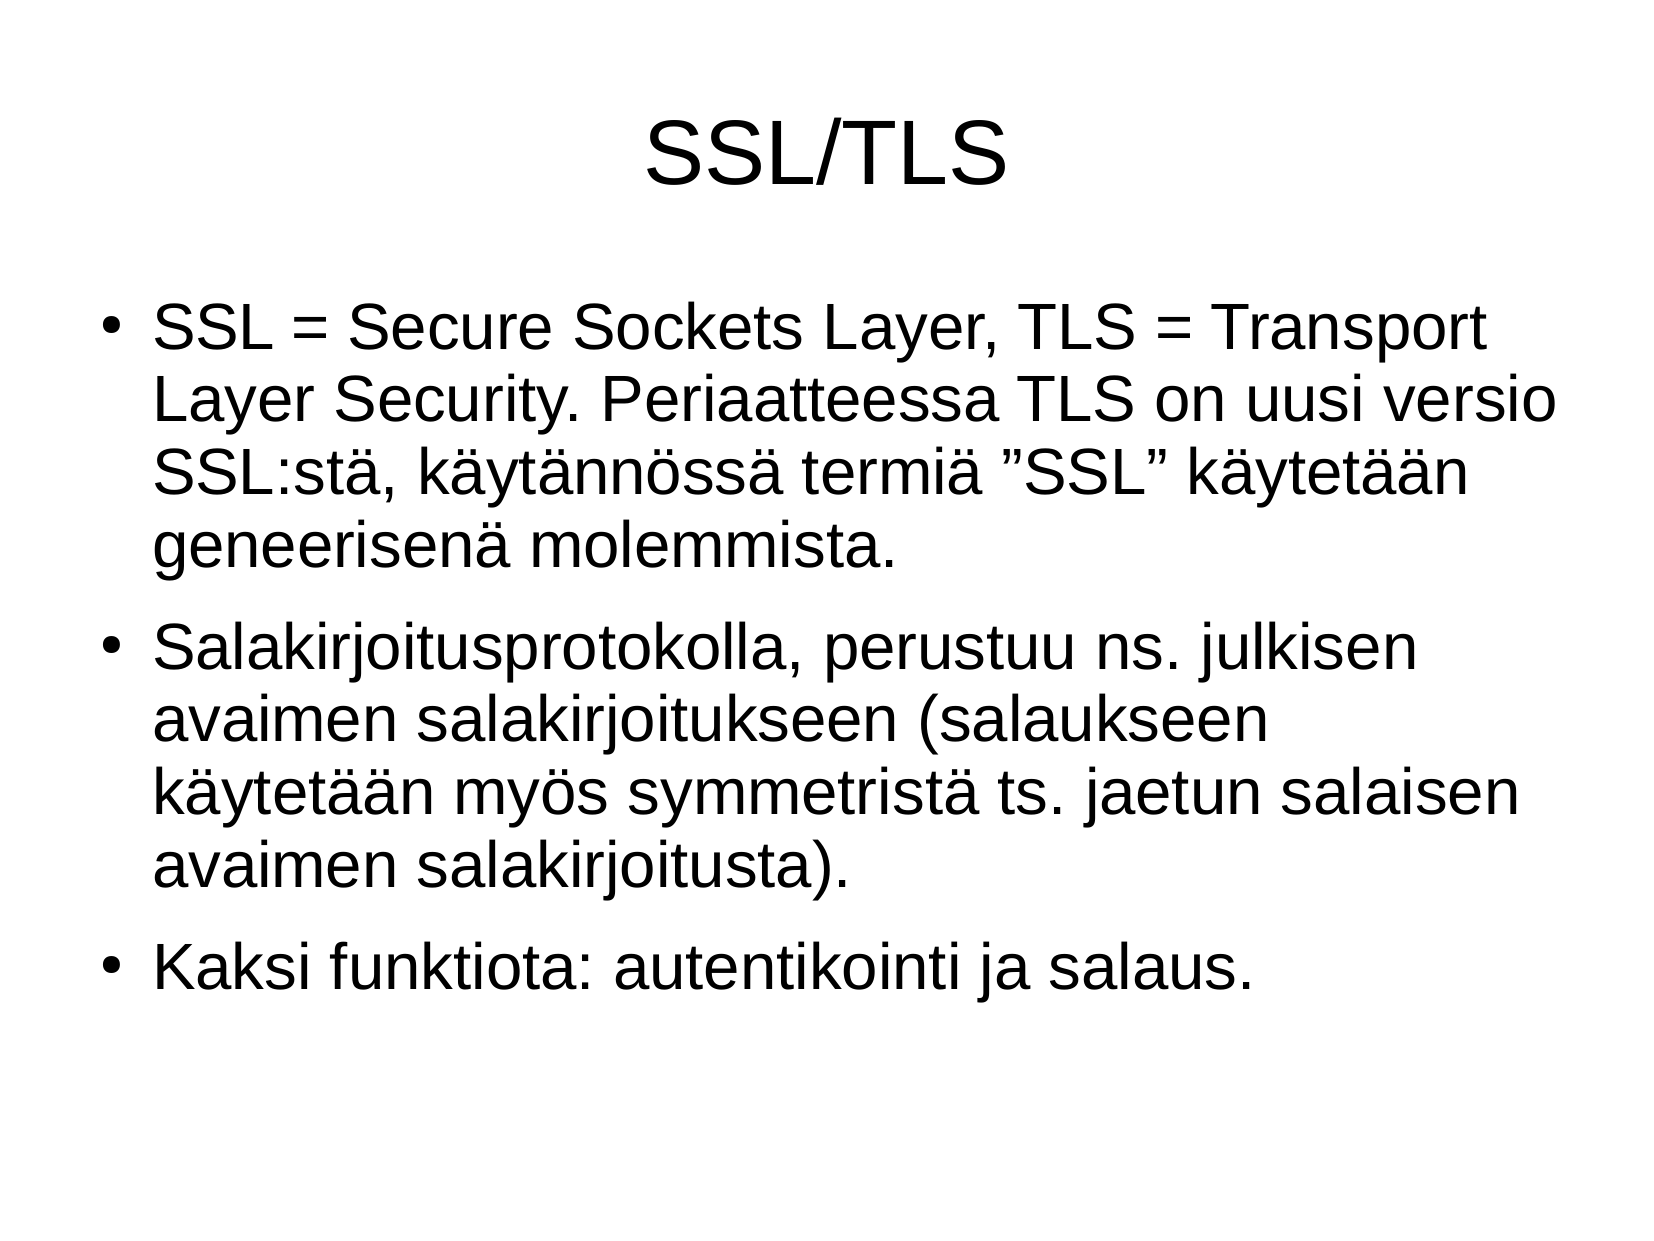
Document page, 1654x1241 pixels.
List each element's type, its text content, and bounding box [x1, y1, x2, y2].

list SSL = Secure Sockets Layer, TLS = Transport Layer Security. Periaatteessa TLS on uusi versio SSL:stä, käytännössä termiä ”SSL” käytetään geneerisenä molemmista. Salakirjoitusprotokolla, perustuu ns. julkisen avaimen salakirjoitukseen (salaukseen käytetään myös symmetristä ts. jaetun salaisen avaimen salakirjoitusta). Kaksi funktiota: autentikointi ja salaus. [82, 290, 1571, 1010]
title SSL/TLS [82, 49, 1571, 257]
